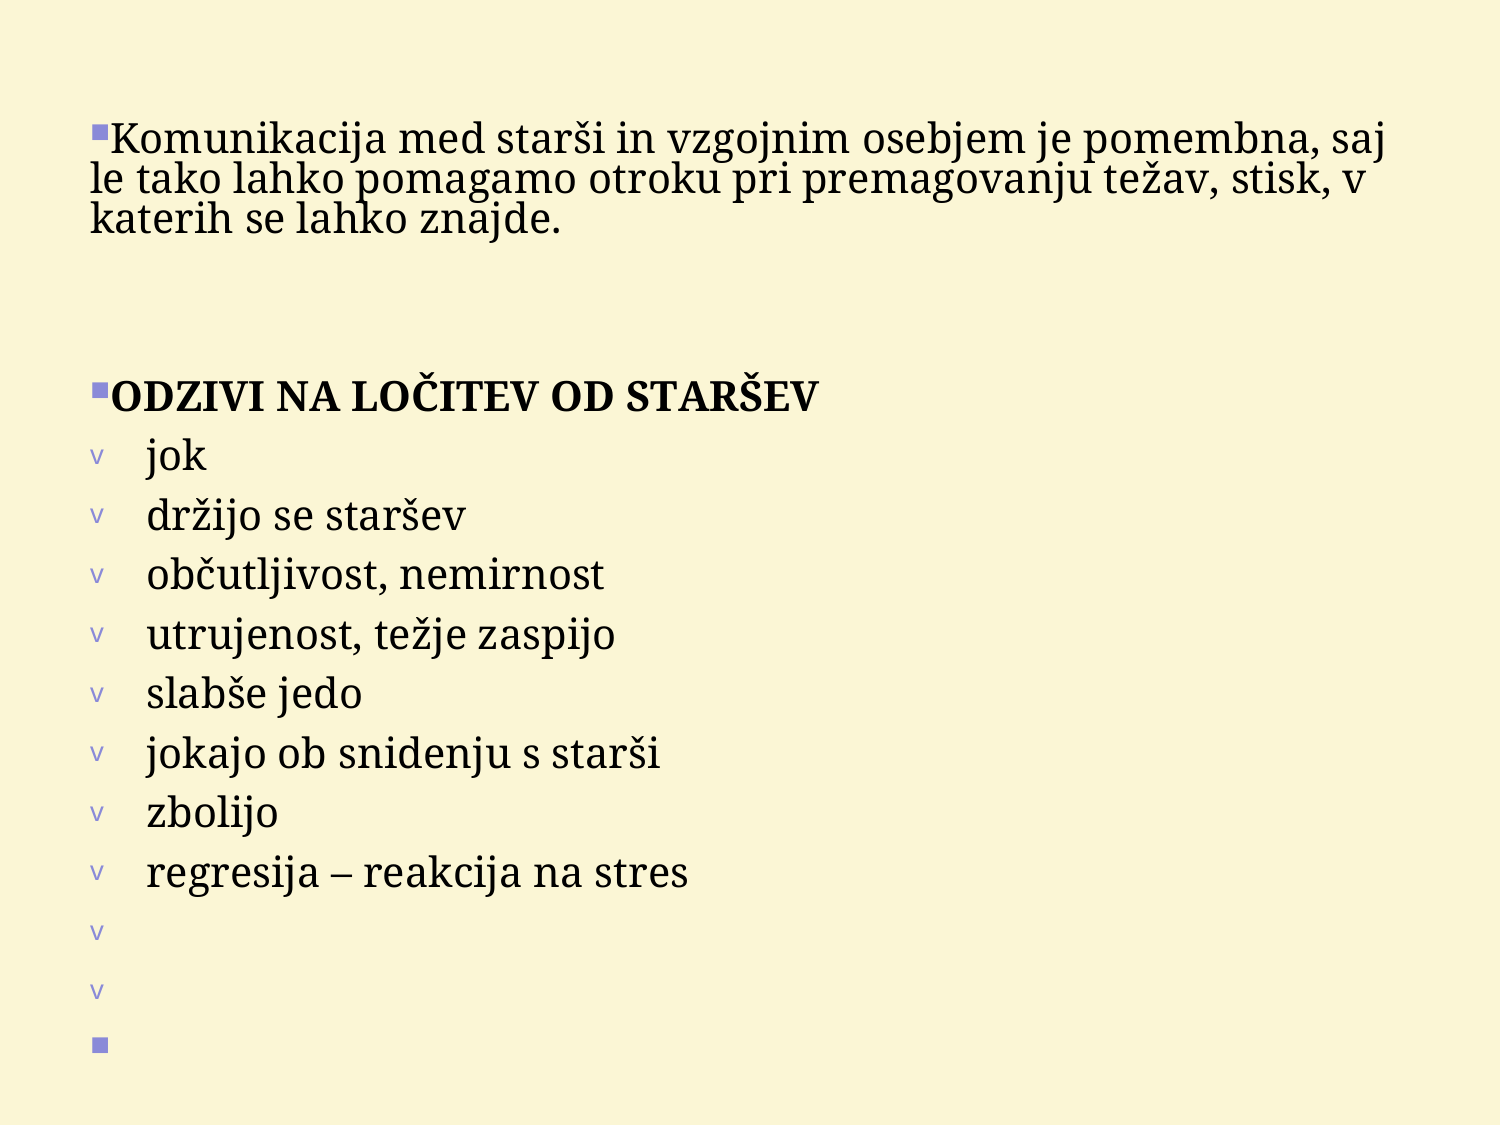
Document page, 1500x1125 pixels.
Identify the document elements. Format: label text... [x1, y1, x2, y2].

list Komunikacija med starši in vzgojnim osebjem je pomembna, saj le tako lahko pomagamo otroku pri premagovanju težav, stisk, v katerih se lahko znajde. ODZIVI NA LOČITEV OD STARŠEV jok držijo se staršev občutljivost, nemirnost utrujenost, težje zaspijo slabše jedo jokajo ob snidenju s starši zbolijo regresija – reakcija na stres [75, 113, 1426, 1000]
